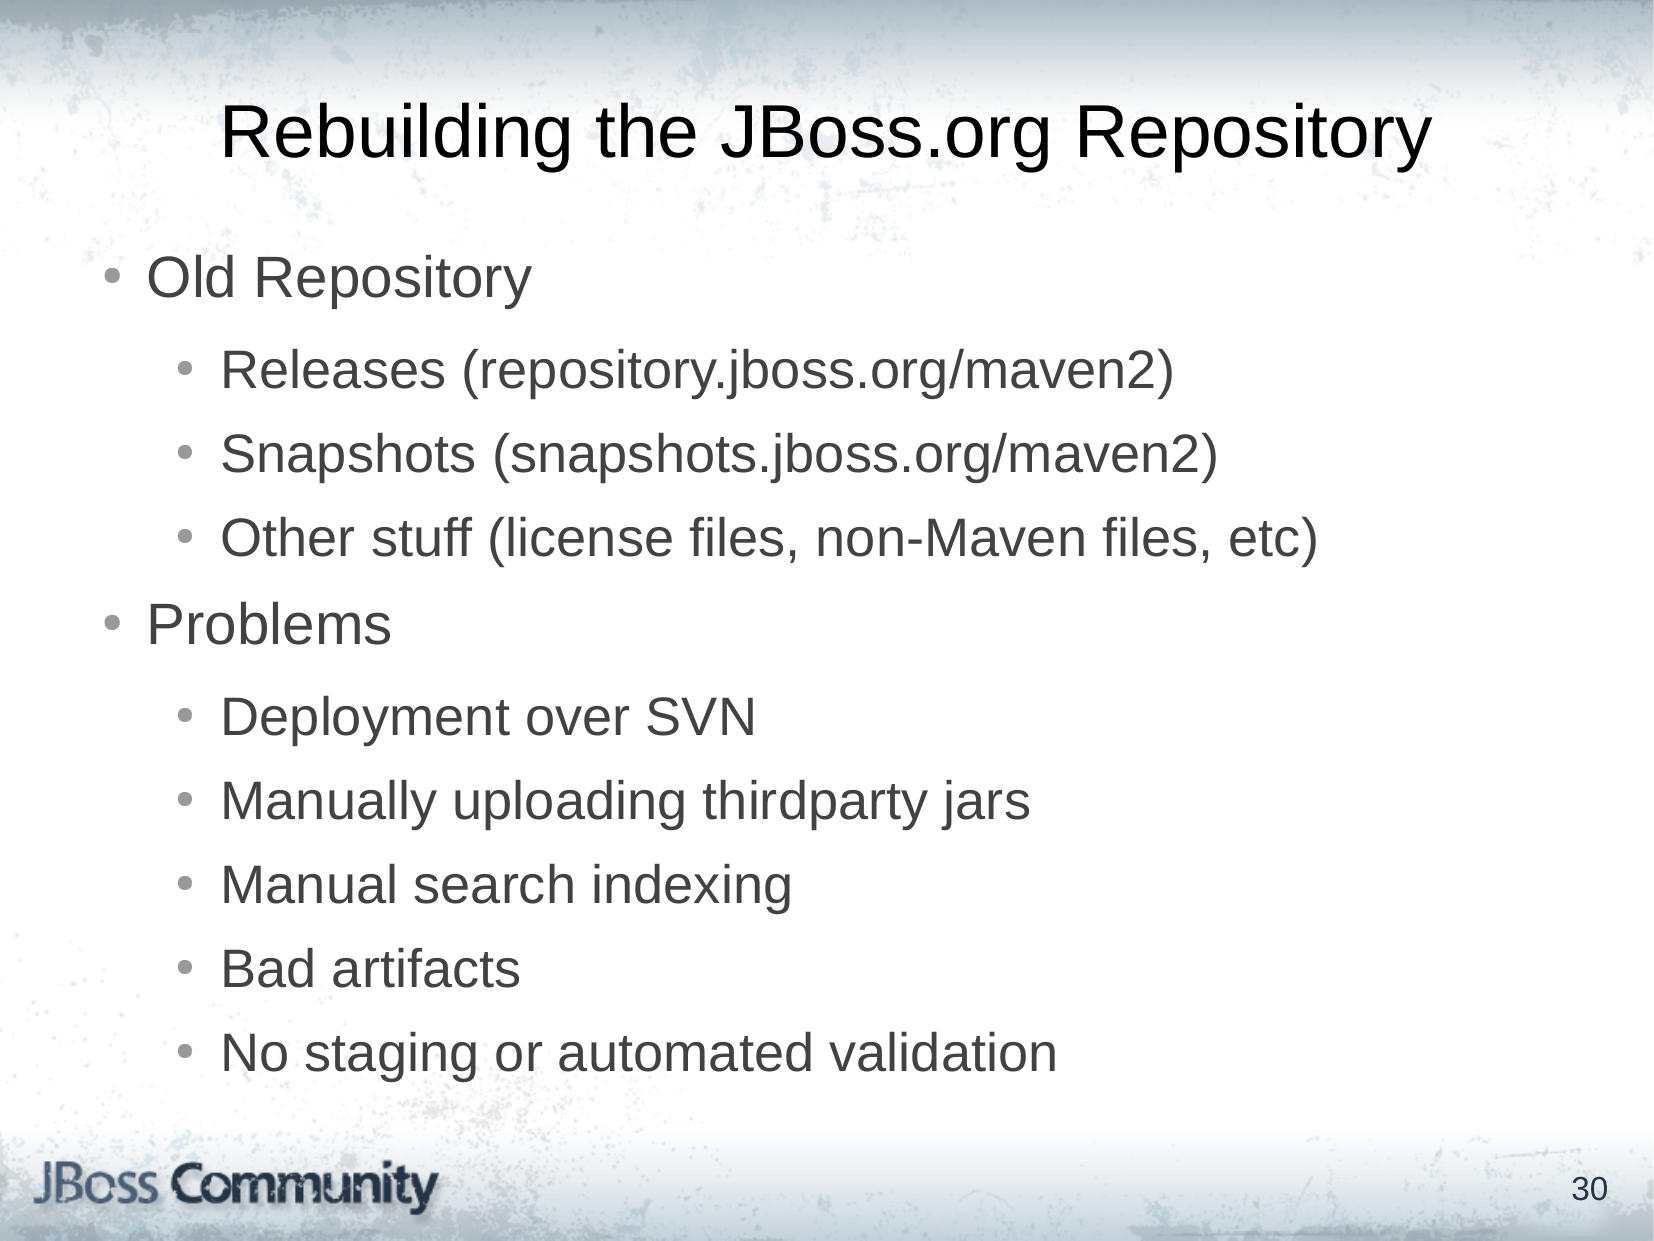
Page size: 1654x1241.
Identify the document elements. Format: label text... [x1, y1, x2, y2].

picture [0, 0, 1654, 1241]
list Old Repository Releases (repository.jboss.org/maven2) Snapshots (snapshots.jboss.org/maven2) Other stuff (license files, non-Maven files, etc) Problems Deployment over SVN Manually uploading thirdparty jars Manual search indexing Bad artifacts No staging or automated validation [86, 244, 1576, 1084]
title Rebuilding the JBoss.org Repository [82, 45, 1571, 218]
